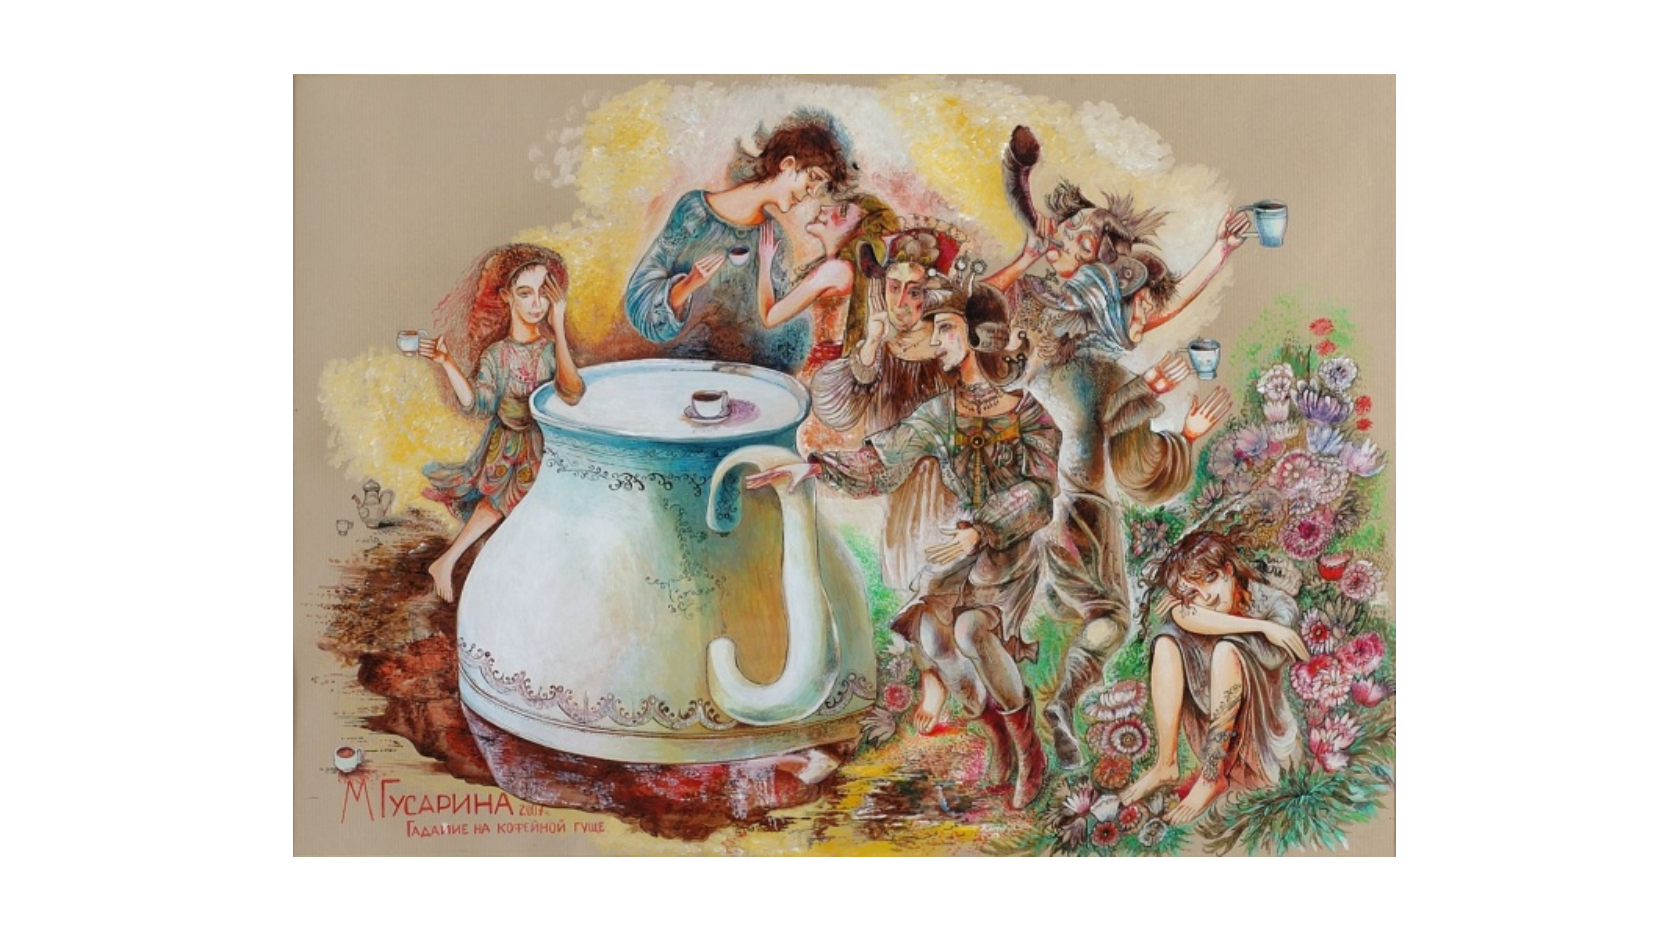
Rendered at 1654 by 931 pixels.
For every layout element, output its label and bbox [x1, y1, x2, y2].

picture [293, 75, 1396, 857]
